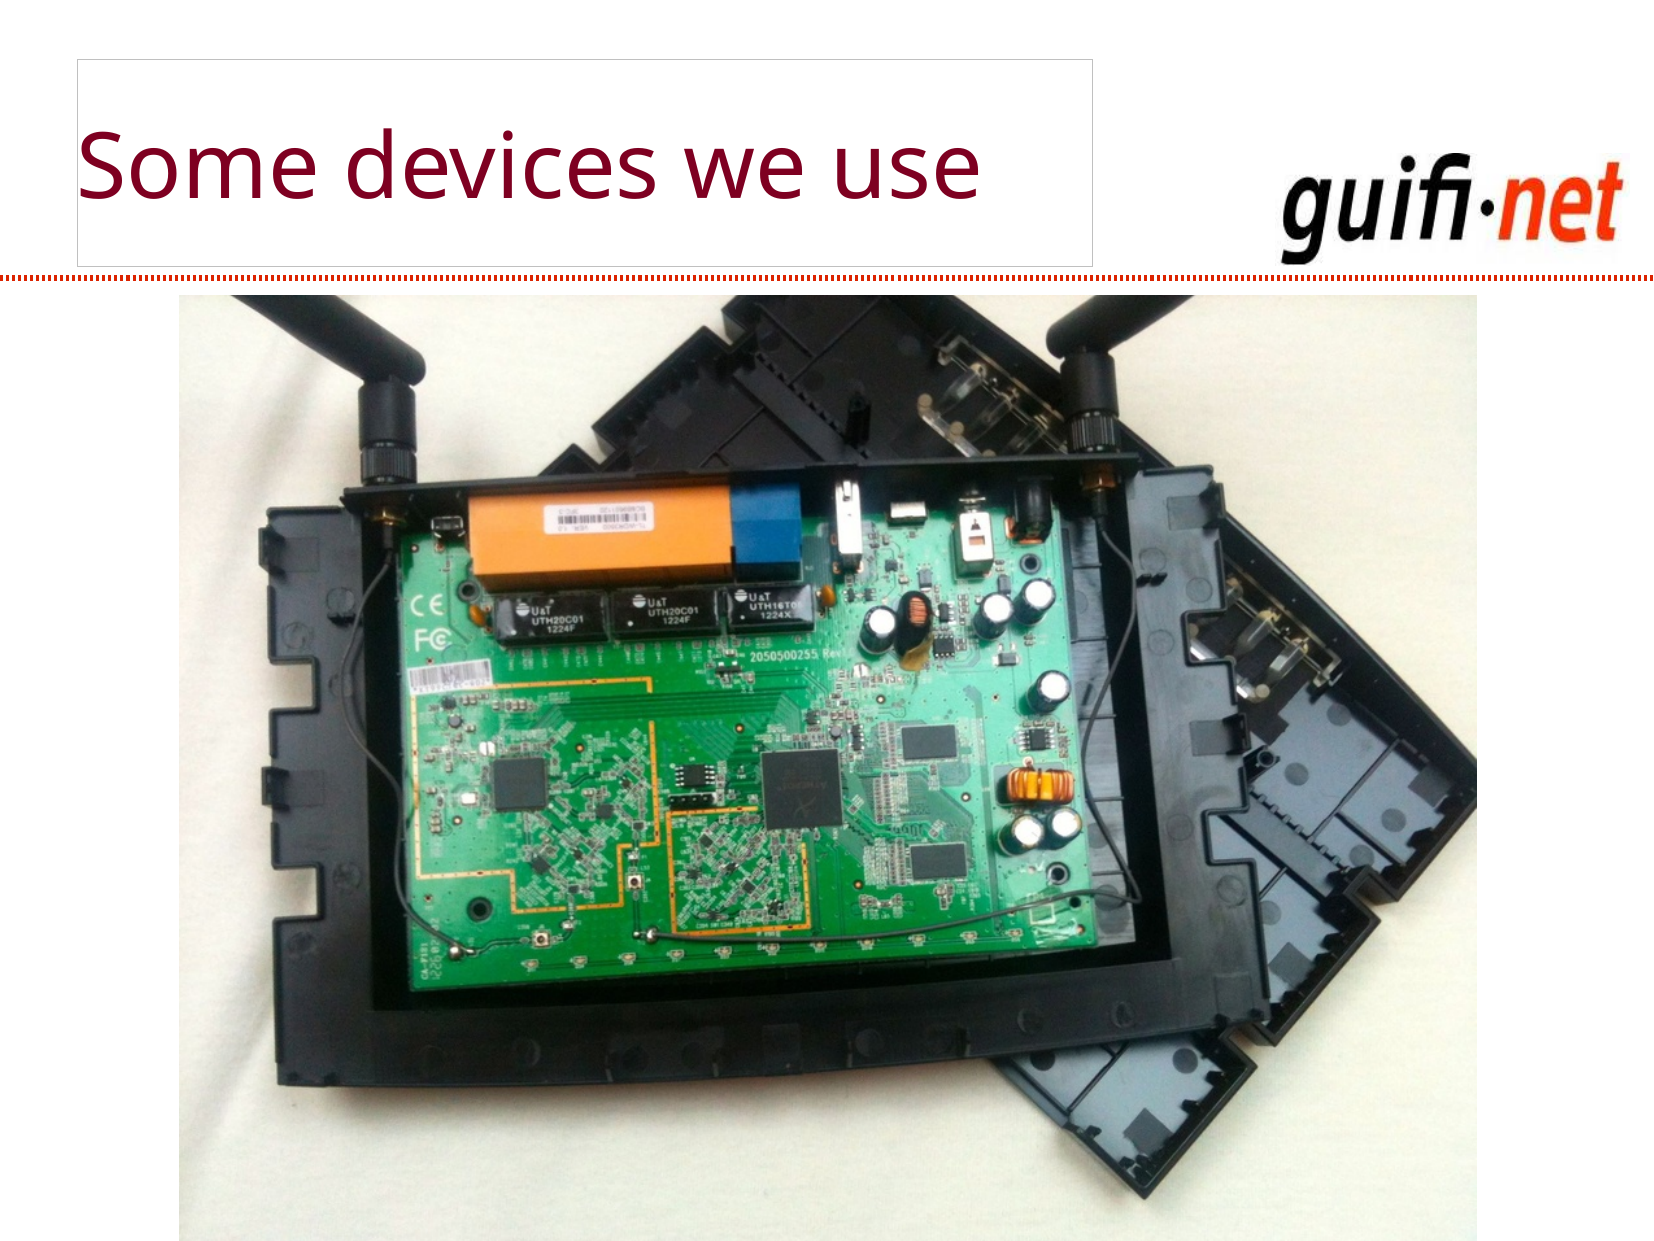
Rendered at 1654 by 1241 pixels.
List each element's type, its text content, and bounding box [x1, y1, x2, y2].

picture [1275, 153, 1630, 266]
picture [179, 295, 1477, 1241]
title Some devices we use [76, 59, 1093, 267]
